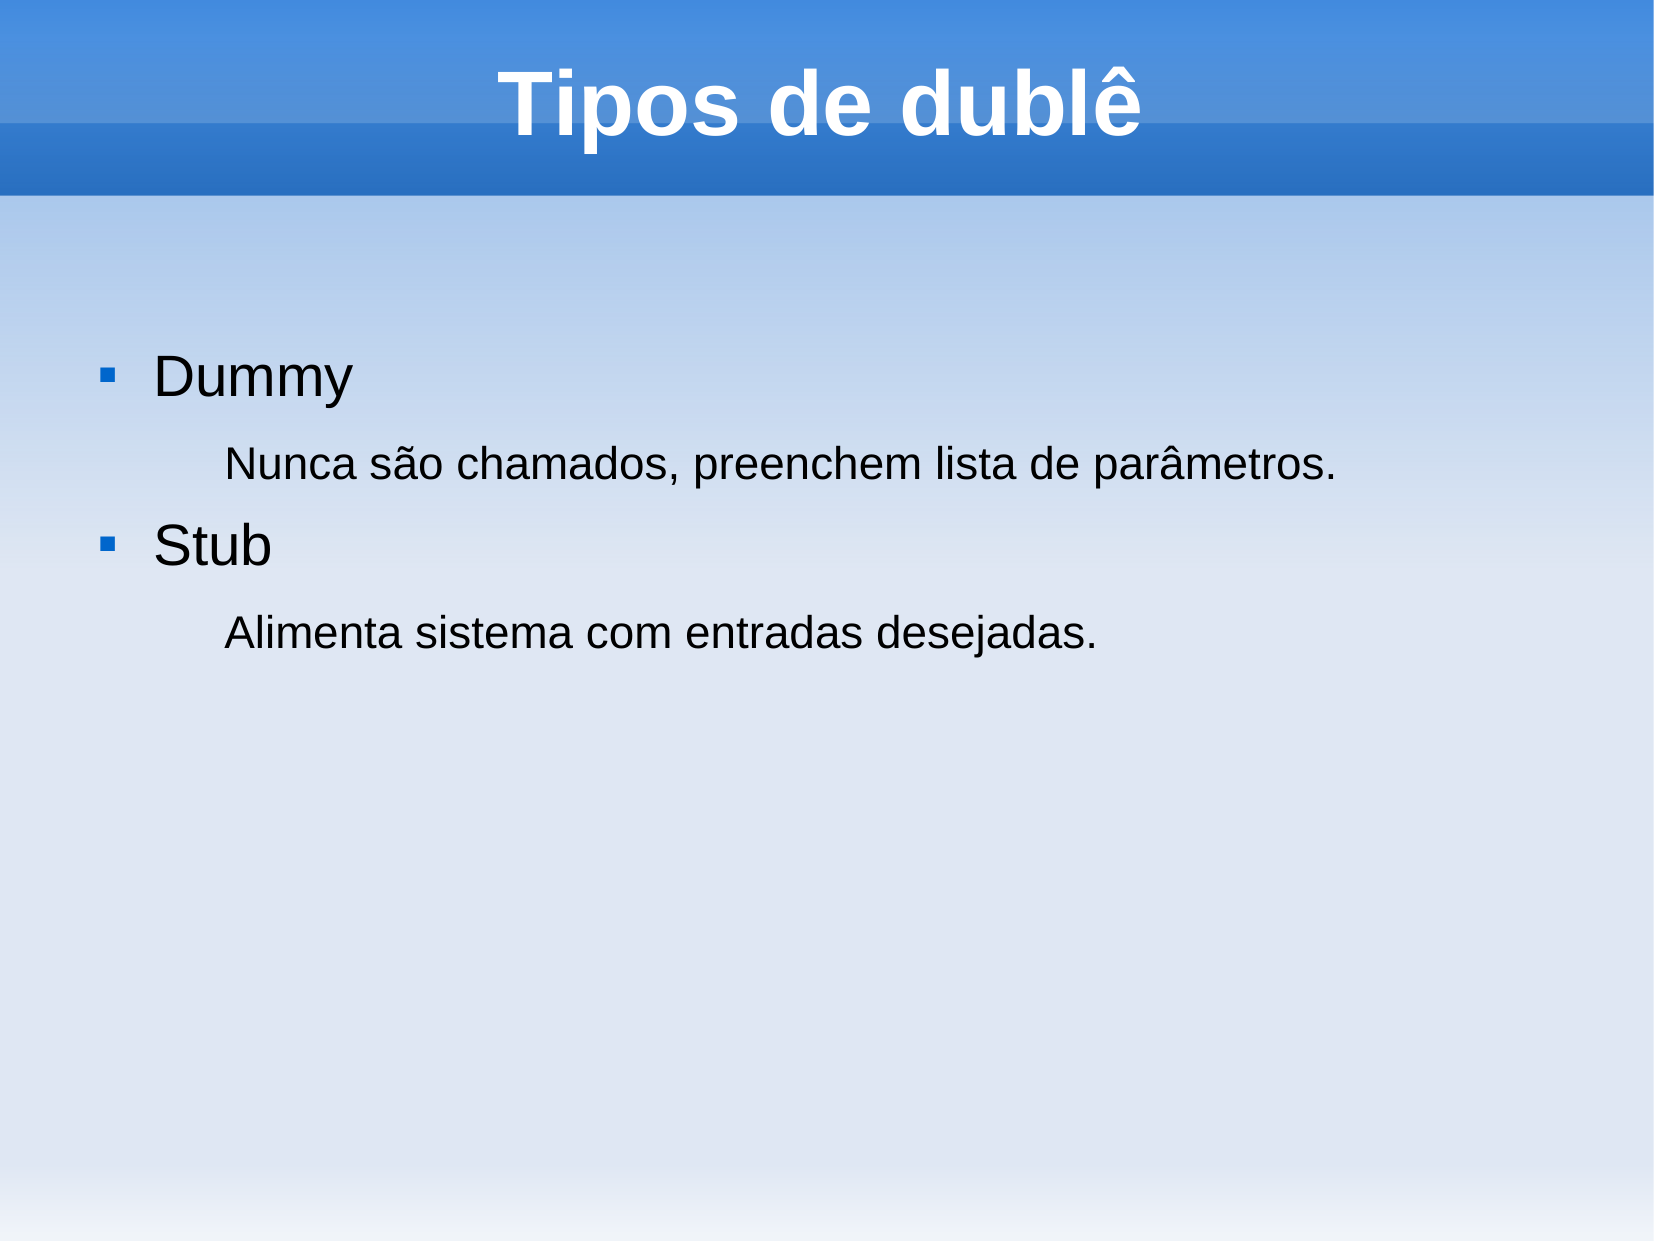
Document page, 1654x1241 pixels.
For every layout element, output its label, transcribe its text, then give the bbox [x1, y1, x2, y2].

list Dummy Nunca são chamados, preenchem lista de parâmetros. Stub Alimenta sistema com entradas desejadas. [82, 254, 1571, 1059]
title Tipos de dublê [76, 0, 1565, 208]
picture [0, 0, 1654, 1241]
